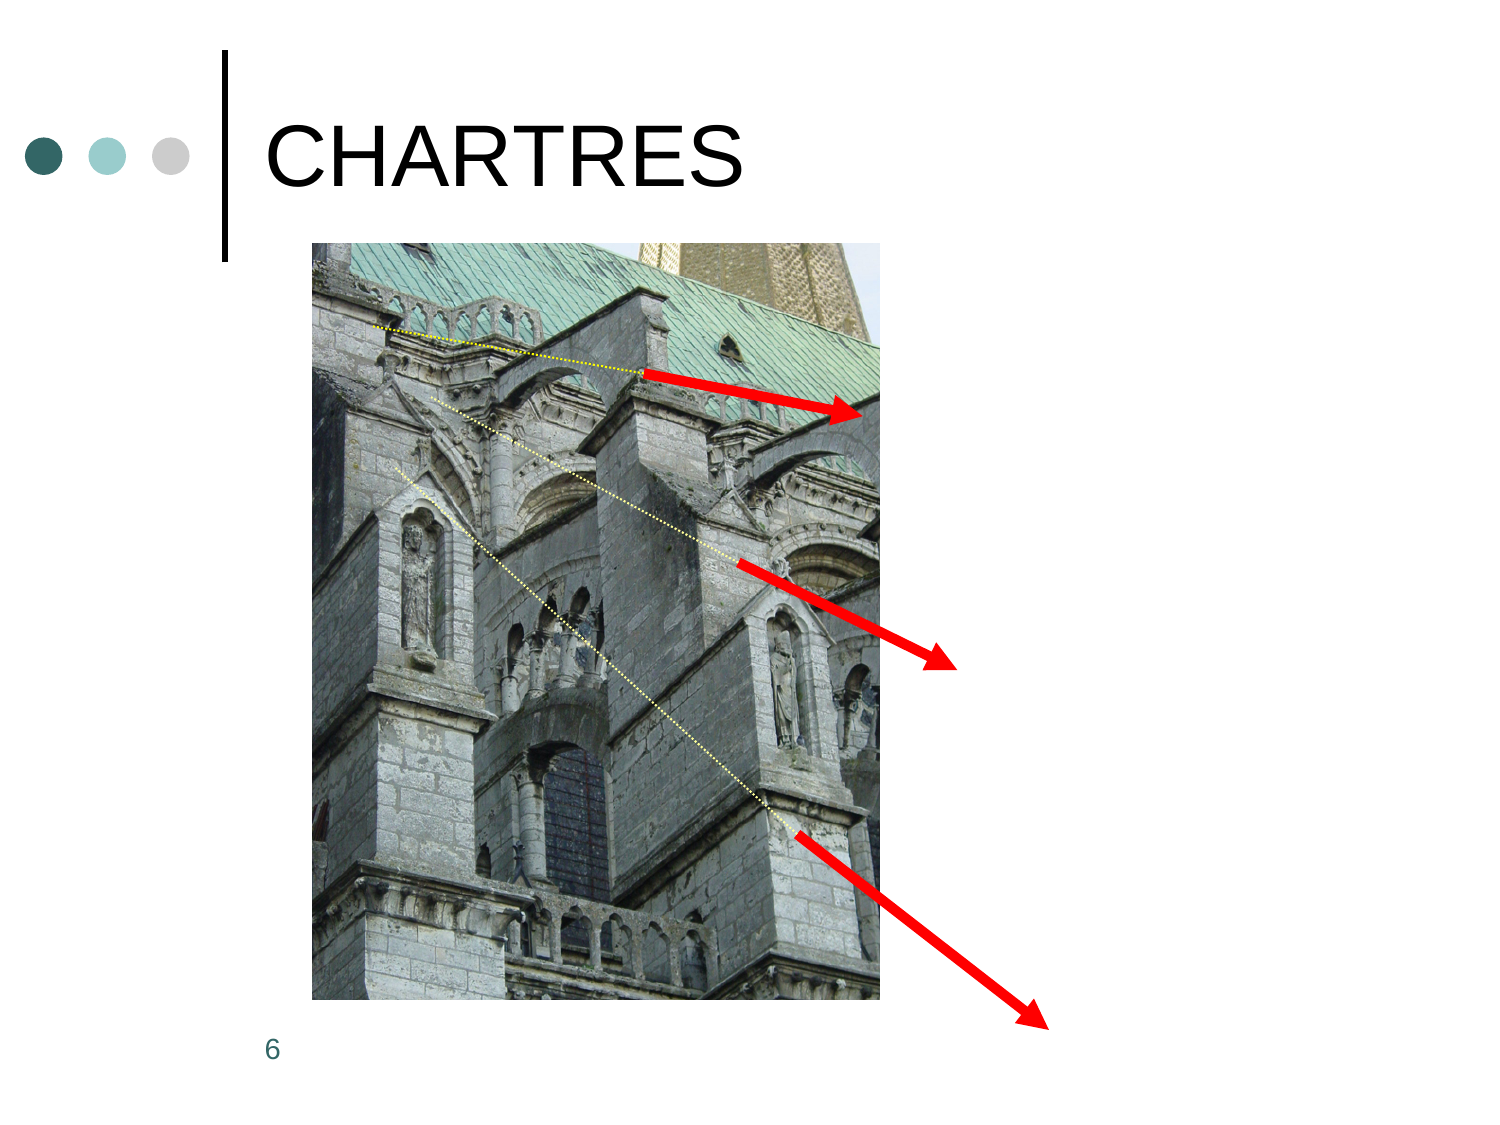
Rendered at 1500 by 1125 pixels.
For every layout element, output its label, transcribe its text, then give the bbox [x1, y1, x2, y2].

picture [312, 243, 880, 1000]
title CHARTRES [249, 31, 1401, 282]
